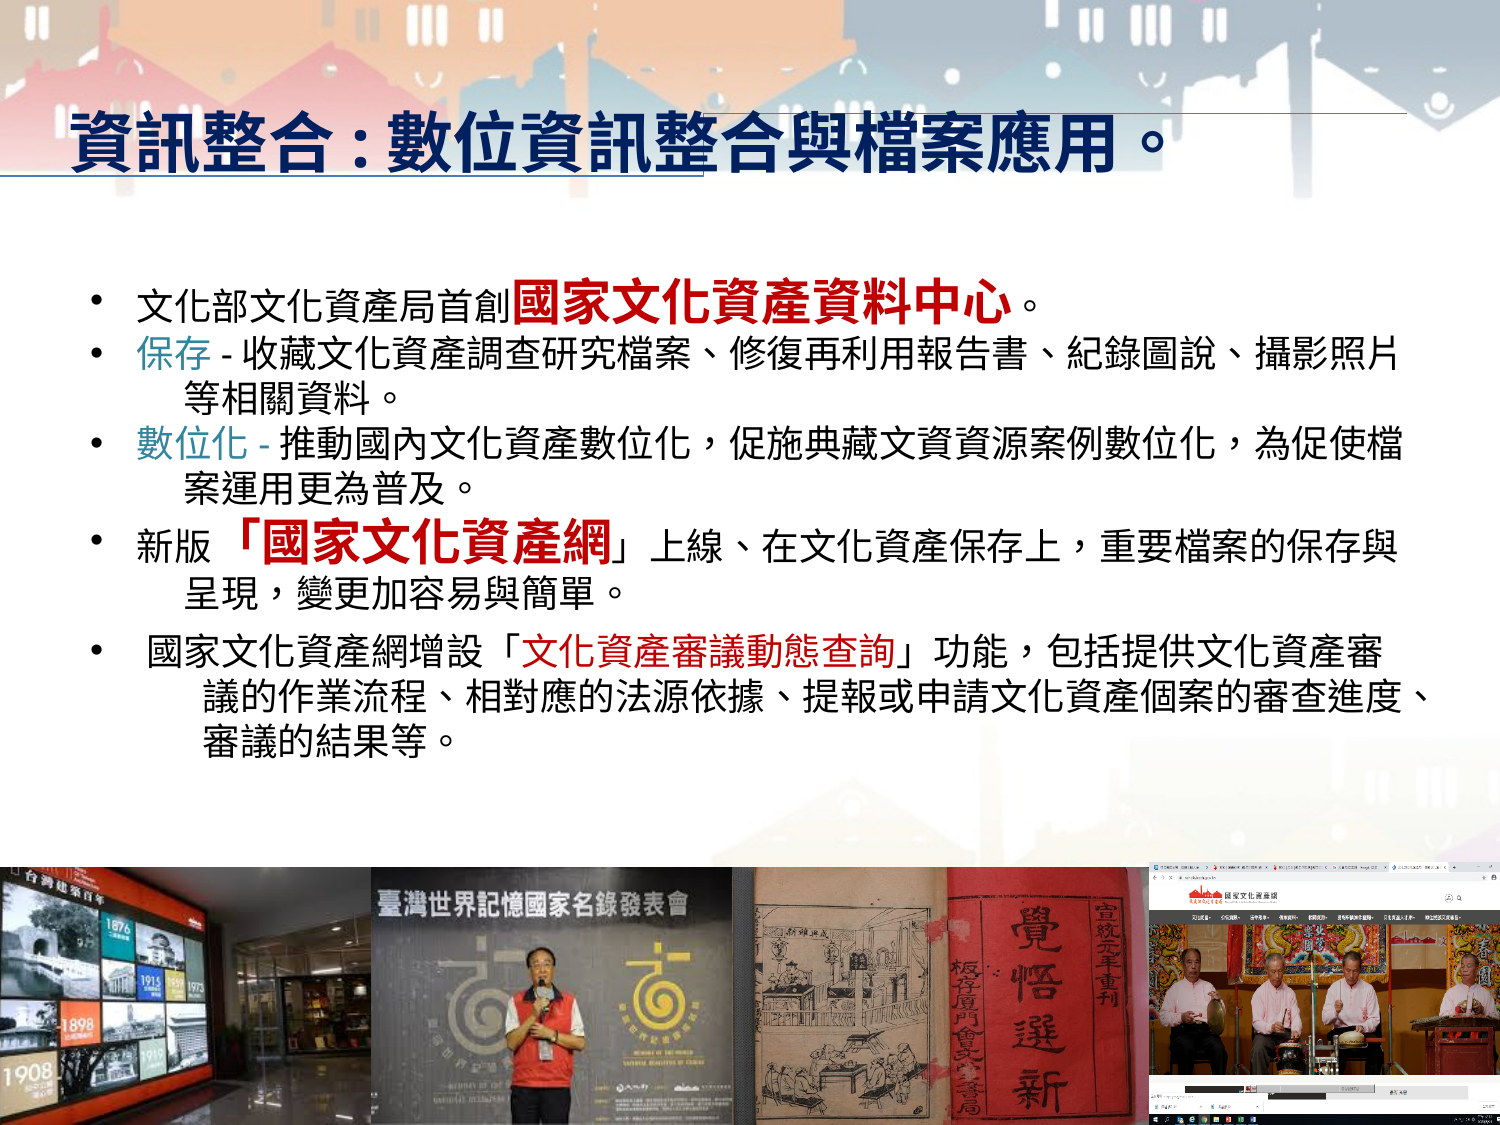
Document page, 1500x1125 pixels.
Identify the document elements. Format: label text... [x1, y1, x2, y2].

text_box 文化部文化資產局首創國家文化資產資料中心。 保存-收藏文化資產調查研究檔案、修復再利用報告書、紀錄圖說、攝影照片等相關資料。 數位化-推動國內文化資產數位化，促施典藏文資資源案例數位化，為促使檔案運用更為普及。 新版「國家文化資產網」上線、在文化資產保存上，重要檔案的保存與呈現，變更加容易與簡單。 國家文化資產網增設「文化資產審議動態查詢」功能，包括提供文化資產審議的作業流程、相對應的法源依據、提報或申請文化資產個案的審查進度、審議的結果等。 [75, 262, 1426, 772]
picture [0, 862, 1500, 1125]
text_box 資訊整合:數位資訊整合與檔案應用。 [53, 93, 1329, 352]
